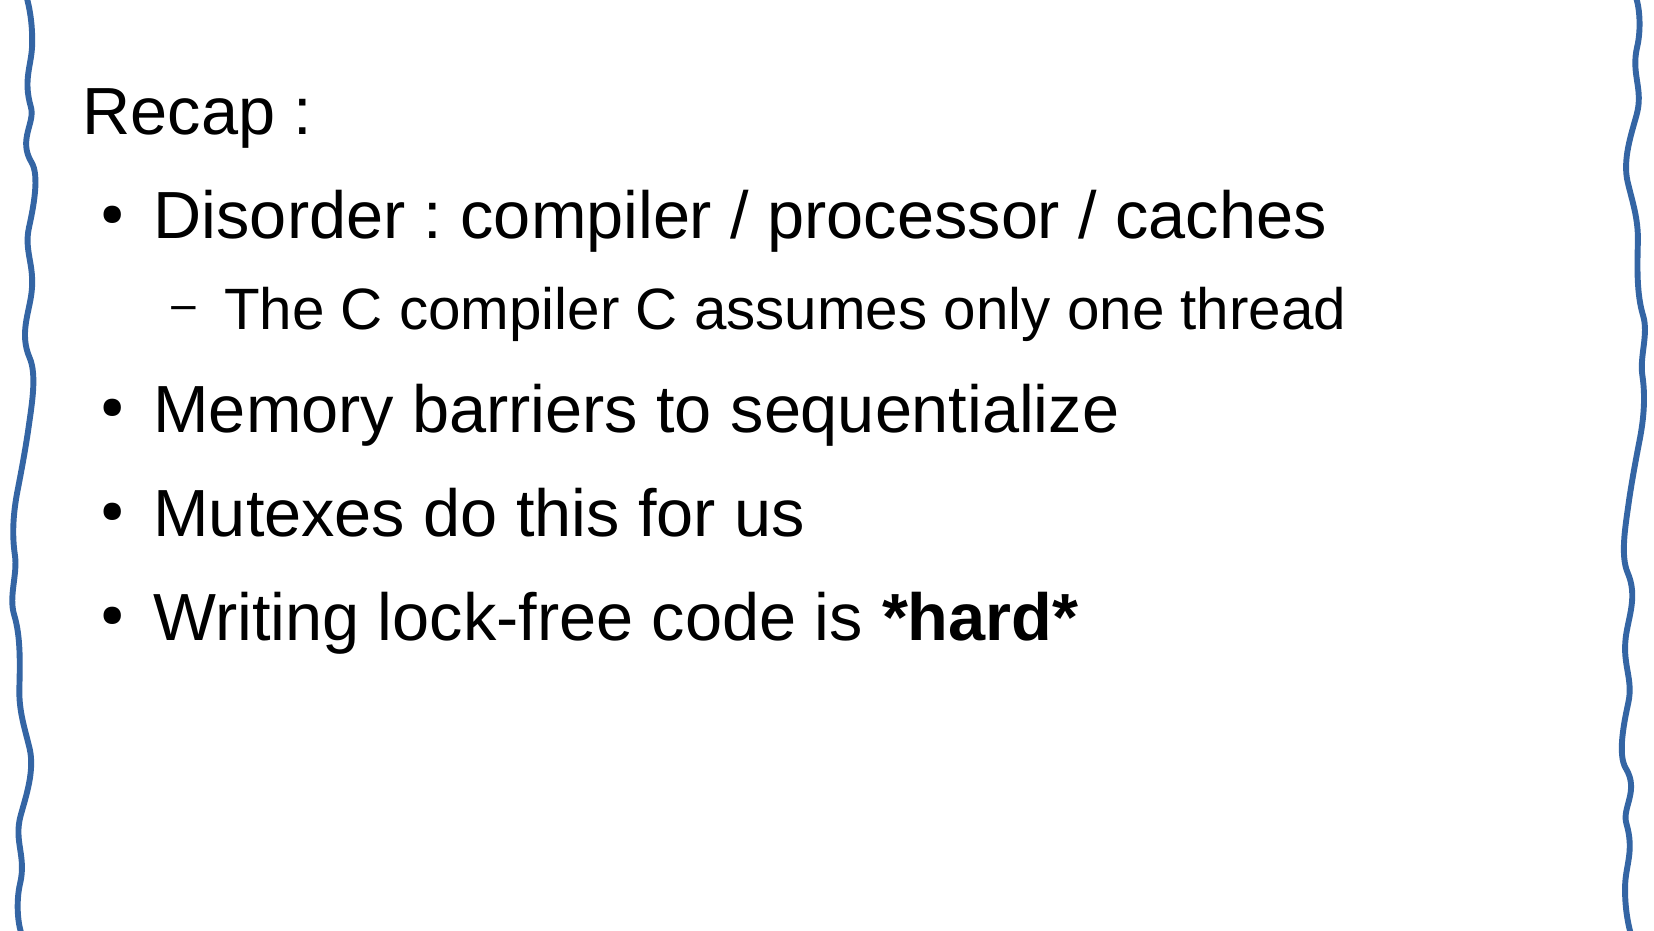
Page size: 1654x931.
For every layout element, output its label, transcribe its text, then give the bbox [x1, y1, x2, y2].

list Recap : Disorder : compiler / processor / caches The C compiler C assumes only one thread Memory barriers to sequentialize Mutexes do this for us Writing lock-free code is *hard* [82, 74, 1571, 852]
